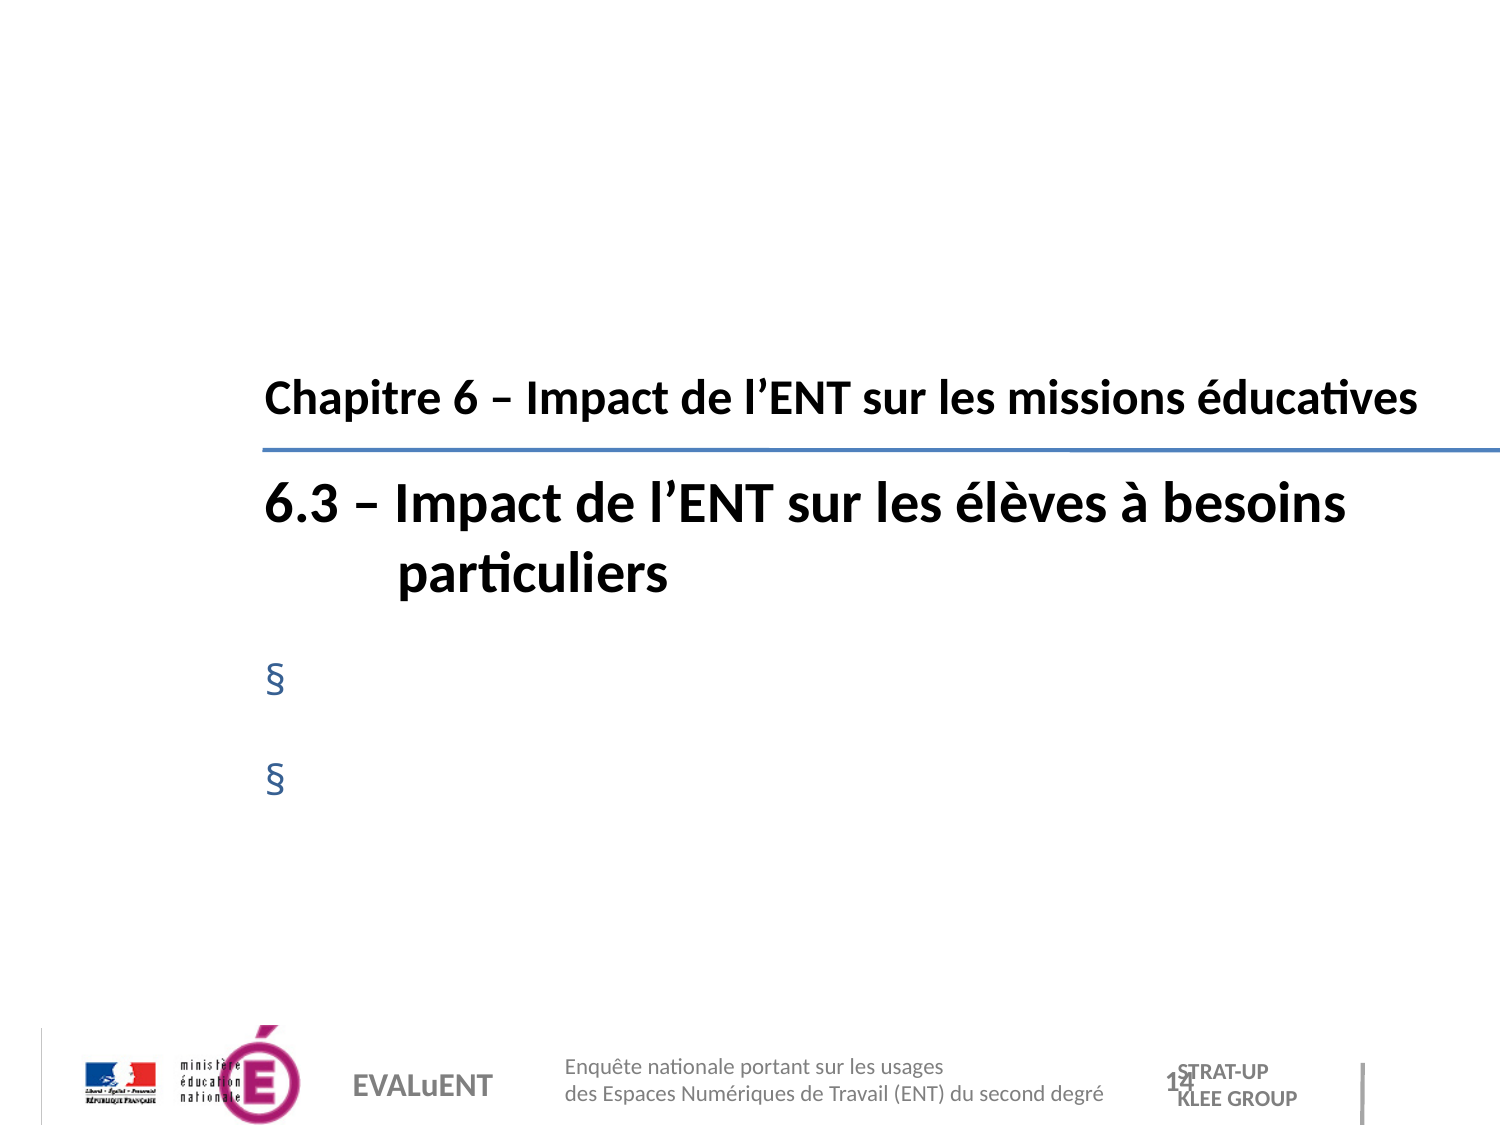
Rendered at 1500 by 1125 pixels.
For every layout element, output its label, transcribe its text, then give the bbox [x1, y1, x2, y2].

text_box Chapitre 6 – Impact de l’ENT sur les missions éducatives 6.3 – Impact de l’ENT sur les élèves à besoins particuliers [249, 357, 1500, 809]
text_box [1074, 1050, 1426, 1110]
